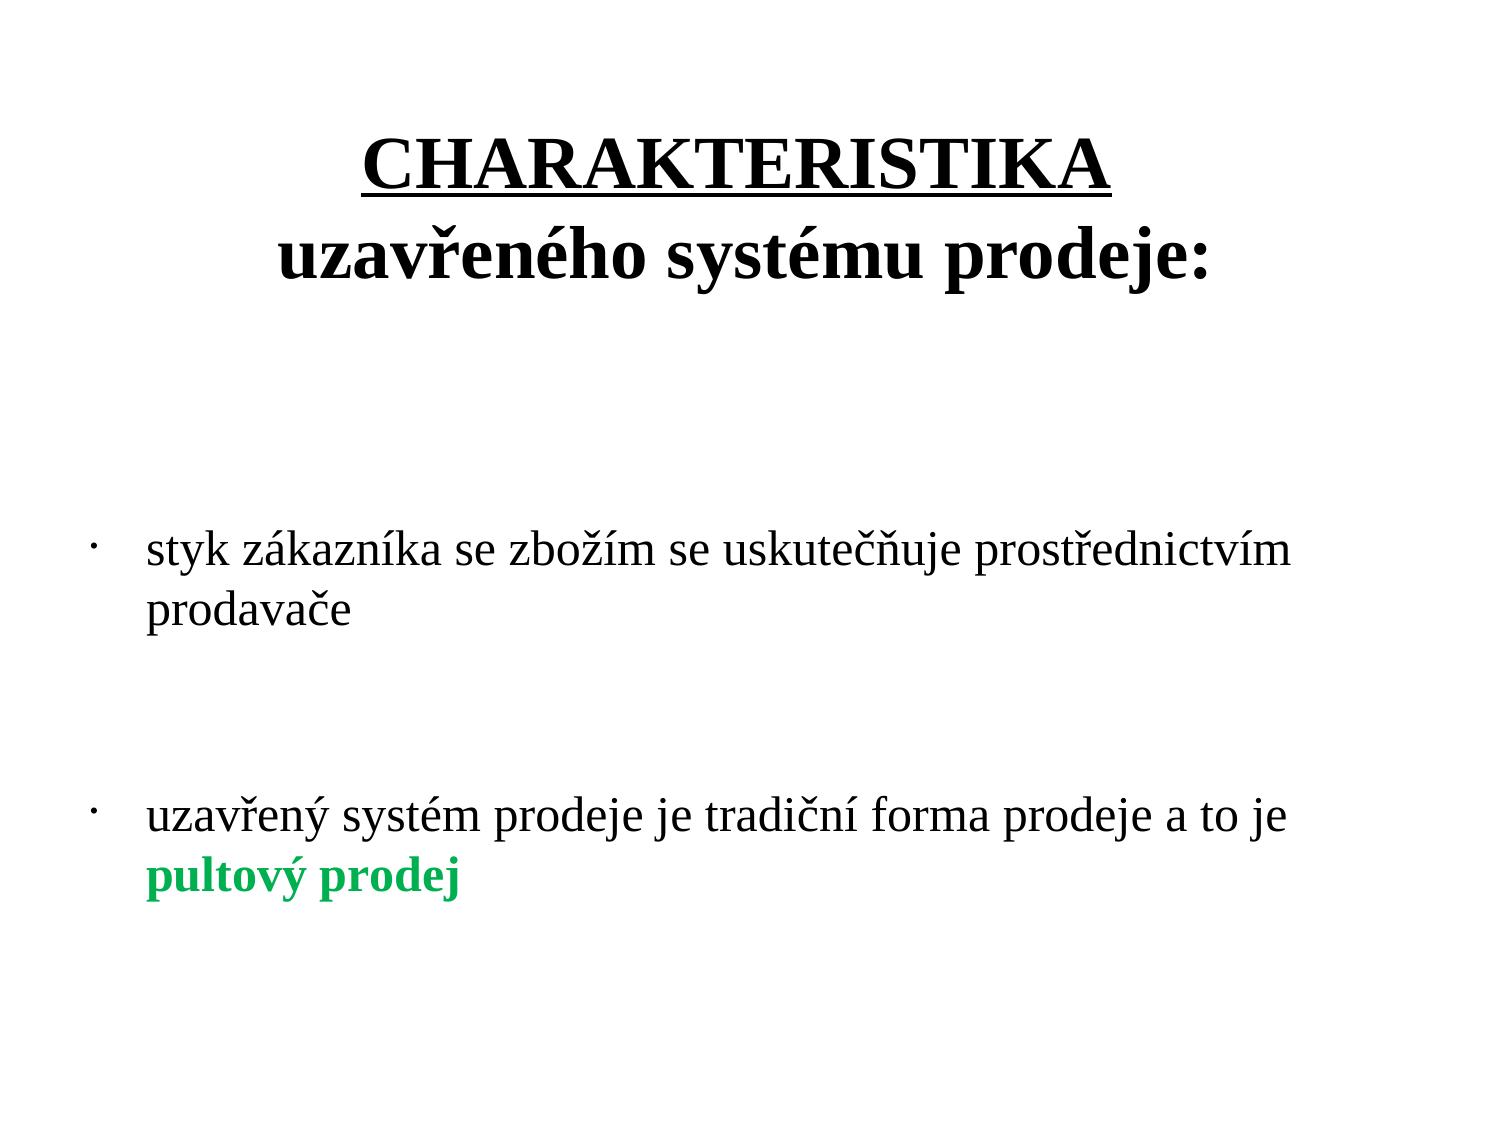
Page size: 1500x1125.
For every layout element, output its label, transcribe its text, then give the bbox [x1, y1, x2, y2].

text_box styk zákazníka se zbožím se uskutečňuje prostřednictvím prodavače uzavřený systém prodeje je tradiční forma prodeje a to je pultový prodej [75, 262, 1426, 1005]
title CHARAKTERISTIKA uzavřeného systému prodeje: [70, 0, 1421, 411]
